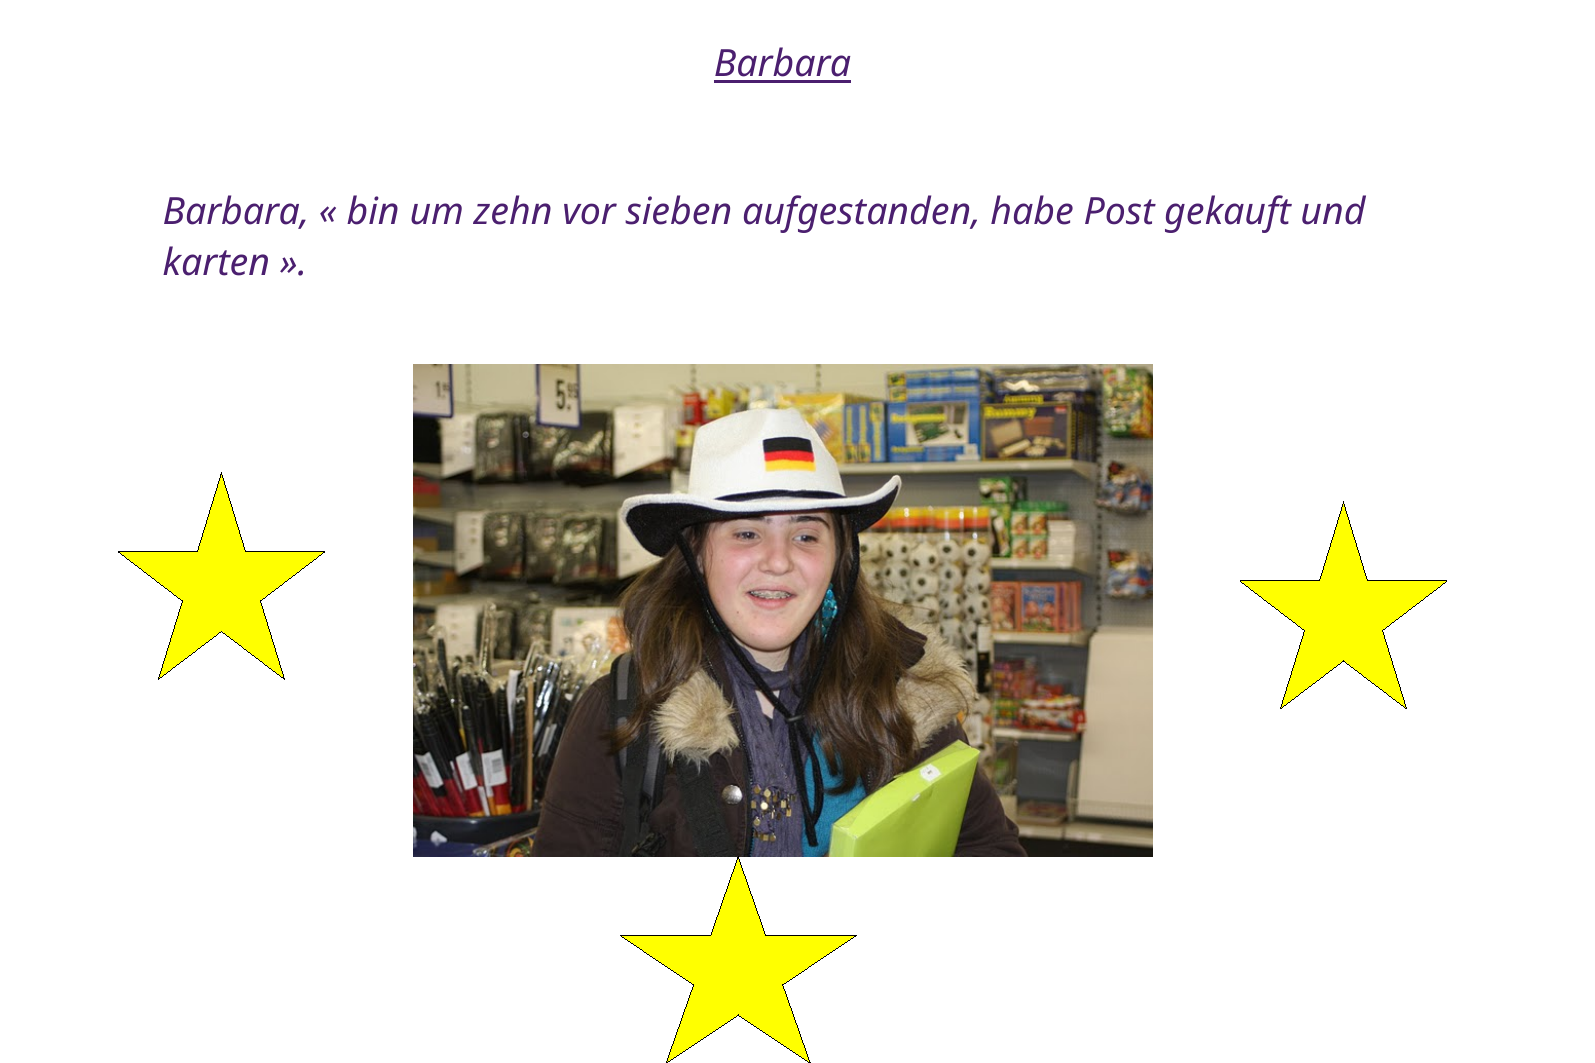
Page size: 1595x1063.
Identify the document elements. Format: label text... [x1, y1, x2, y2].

text_box Barbara [206, 29, 1359, 87]
text_box Barbara, « bin um zehn vor sieben aufgestanden, habe Post gekauft und karten ». [147, 177, 1477, 276]
text_box [620, 856, 857, 1063]
picture [413, 364, 1153, 857]
text_box [1240, 501, 1447, 709]
text_box [118, 472, 325, 680]
